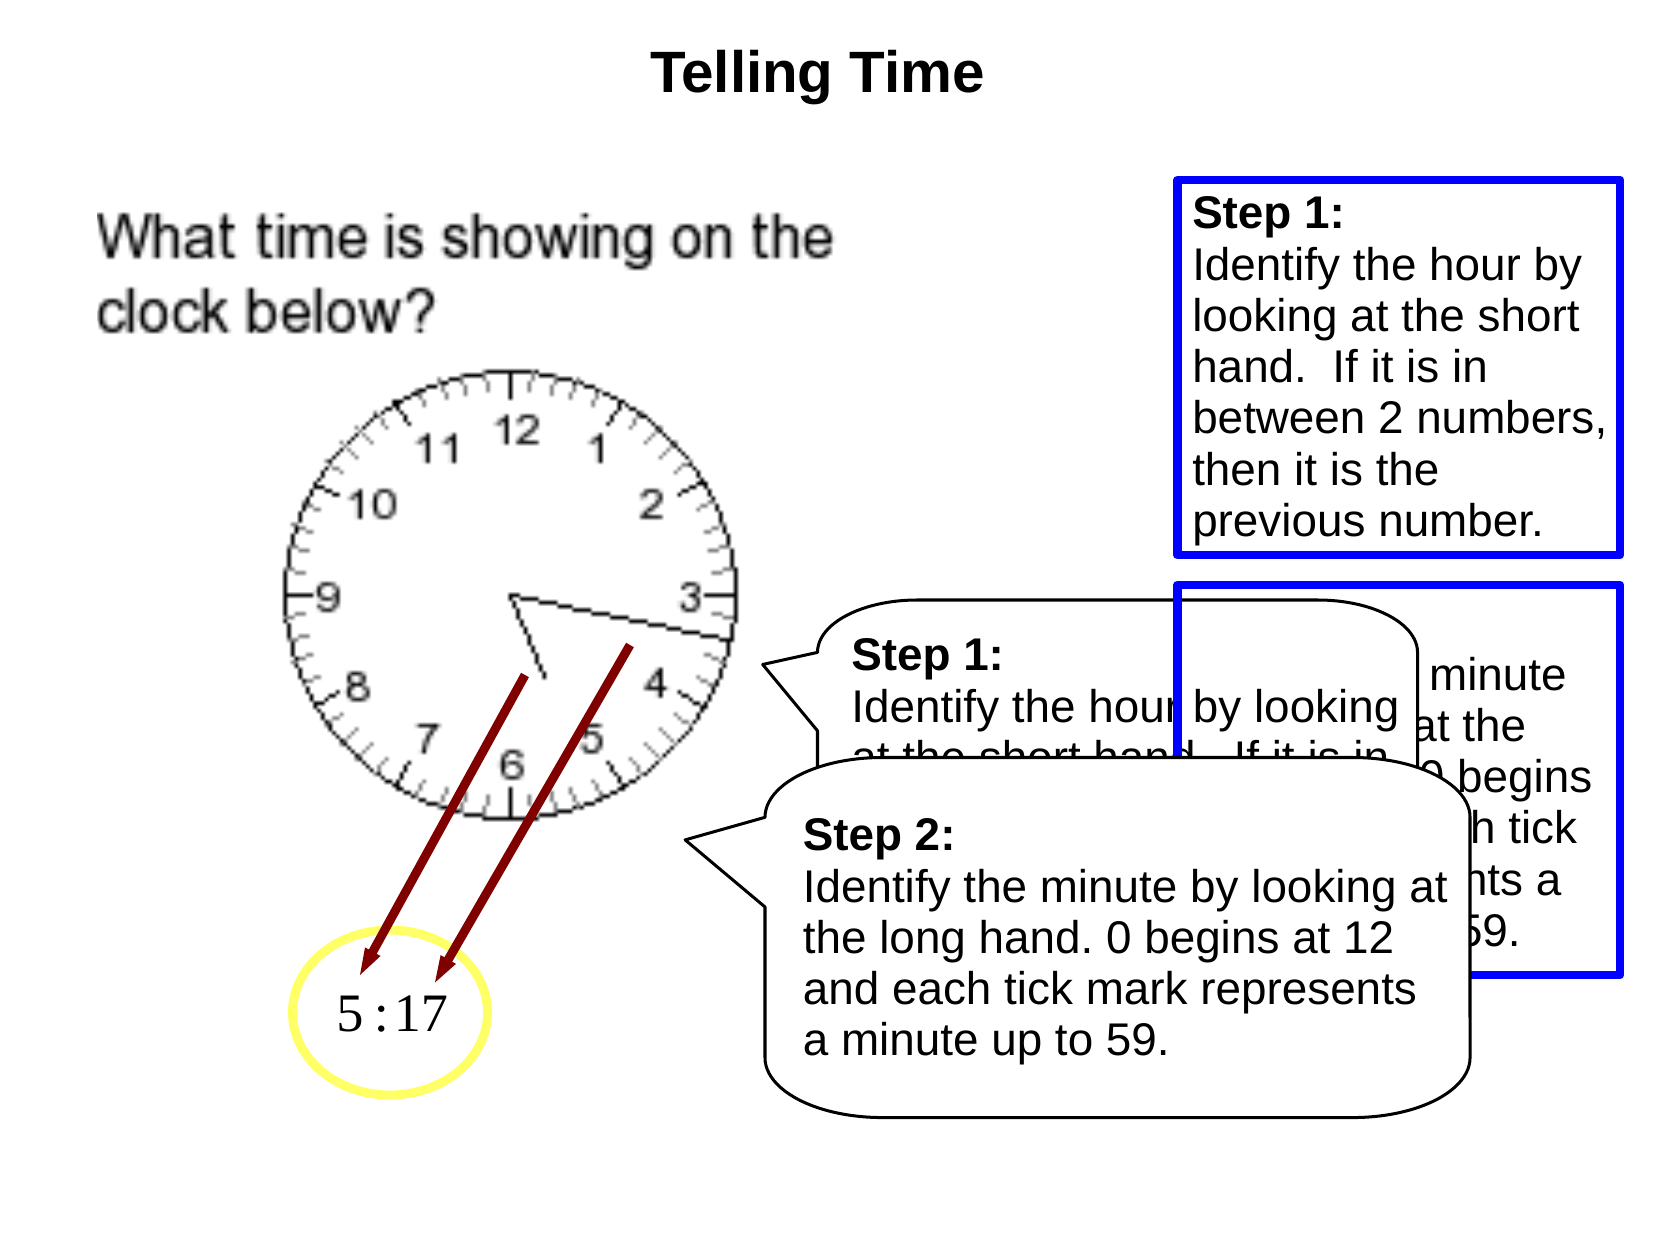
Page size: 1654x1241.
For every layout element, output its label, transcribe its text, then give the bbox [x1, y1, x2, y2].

chart [330, 982, 456, 1043]
picture [97, 185, 848, 931]
text_box Step 1: Identify the hour by looking at the short hand. If it is in between 2 numbers, then it is the previous number. [1182, 600, 1418, 767]
text_box Step 2: Identify the minute by looking at the long hand. 0 begins at 12 and each tick mark represents a minute up to 59. [685, 757, 1471, 1118]
text_box Step 1: Identify the hour by looking at the short hand. If it is in between 2 numbers, then it is the previous number. [762, 600, 1173, 767]
text_box Step 1: Identify the hour by looking at the short hand. If it is in between 2 numbers, then it is the previous number. Step 2: Identify the minute by looking at the long hand. 0 begins at 12 and each tick mark represents a minute up to 59. [1177, 180, 1636, 1241]
text_box Step 1: Identify the hour by looking at the short hand. If it is in between 2 numbers, then it is the previous number. Step 2: Identify the minute by looking at the long hand. 0 begins at 12 and each tick mark represents a minute up to 59. [1182, 589, 1616, 971]
text_box Telling Time [45, 32, 1591, 181]
text_box Step 1: Identify the hour by looking at the short hand. If it is in between 2 numbers, then it is the previous number. Step 2: Identify the minute by looking at the long hand. 0 begins at 12 and each tick mark represents a minute up to 59. [1182, 184, 1616, 551]
